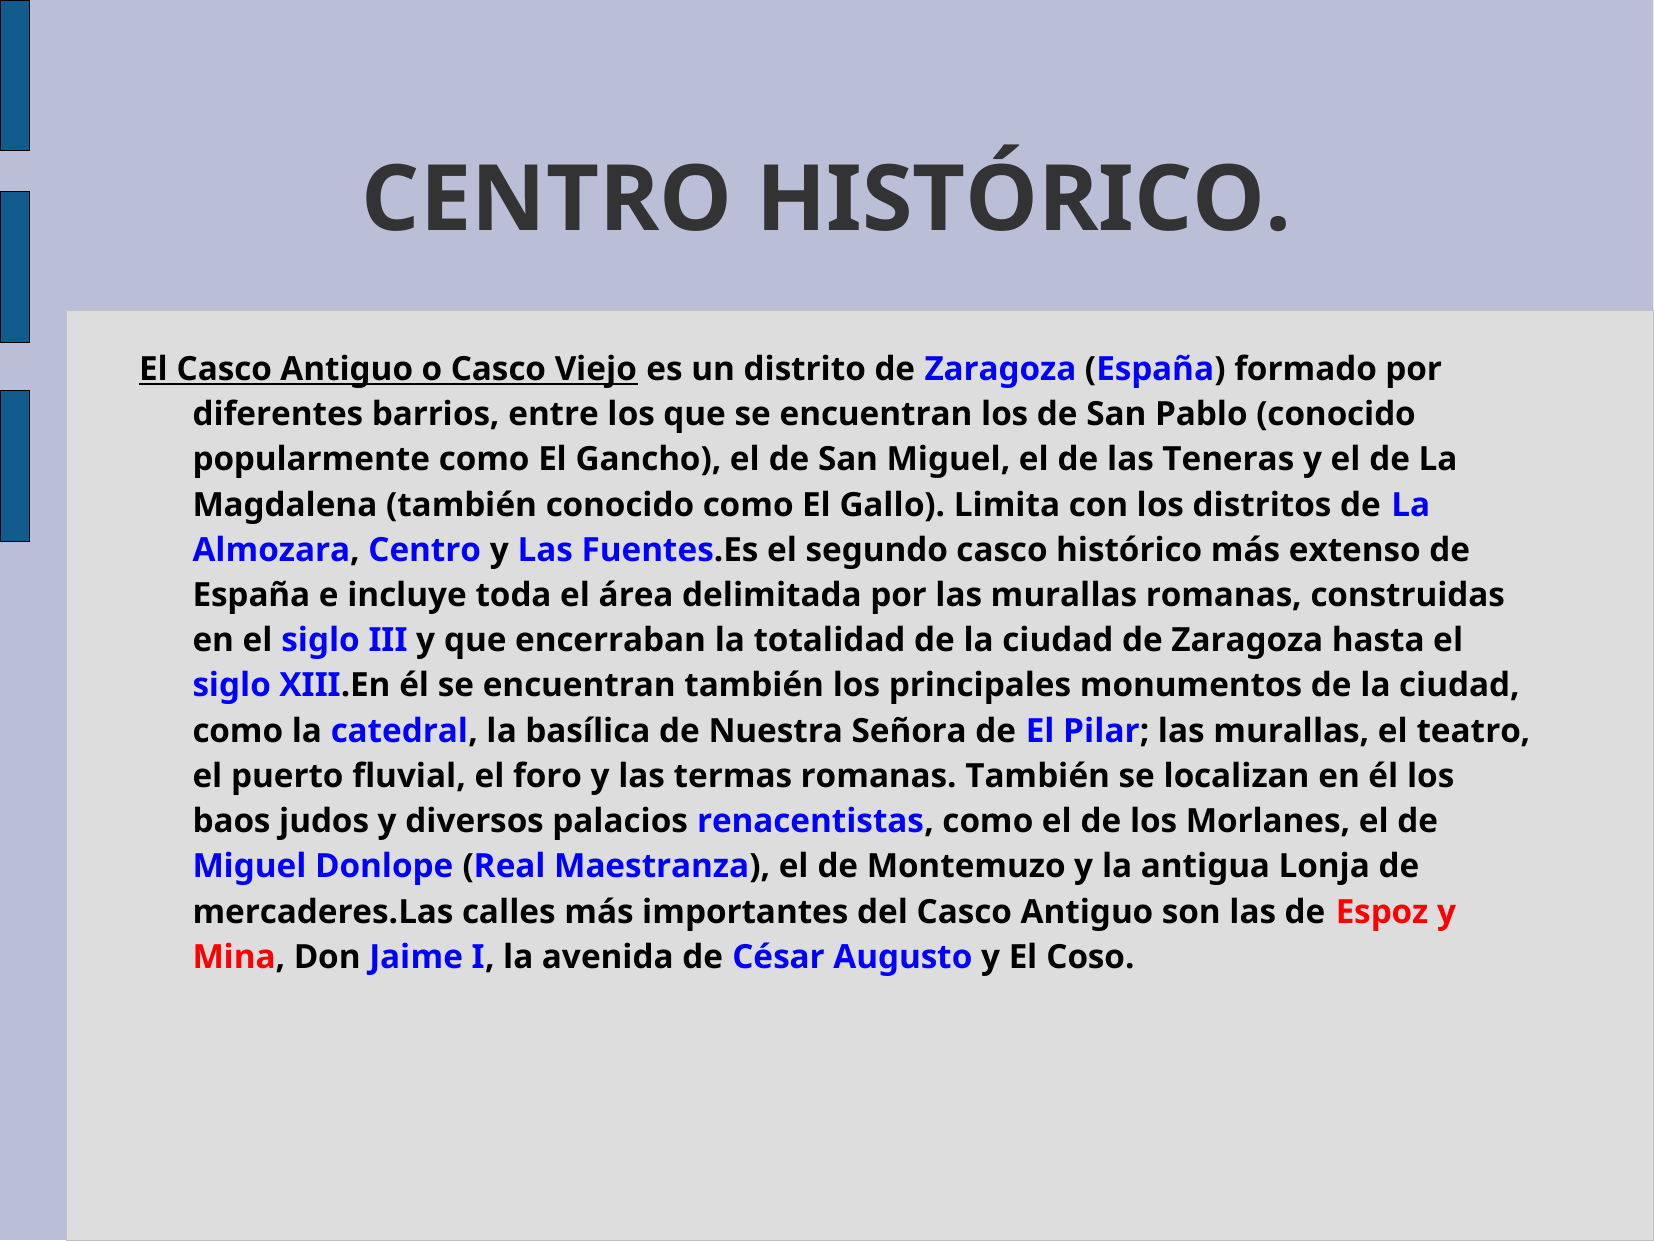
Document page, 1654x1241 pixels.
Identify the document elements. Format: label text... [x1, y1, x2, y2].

list El Casco Antiguo o Casco Viejo es un distrito de Zaragoza (España) formado por diferentes barrios, entre los que se encuentran los de San Pablo (conocido popularmente como El Gancho), el de San Miguel, el de las Teneras y el de La Magdalena (también conocido como El Gallo). Limita con los distritos de La Almozara, Centro y Las Fuentes.Es el segundo casco histórico más extenso de España e incluye toda el área delimitada por las murallas romanas, construidas en el siglo III y que encerraban la totalidad de la ciudad de Zaragoza hasta el siglo XIII.En él se encuentran también los principales monumentos de la ciudad, como la catedral, la basílica de Nuestra Señora de El Pilar; las murallas, el teatro, el puerto fluvial, el foro y las termas romanas. También se localizan en él los baos judos y diversos palacios renacentistas, como el de los Morlanes, el de Miguel Donlope (Real Maestranza), el de Montemuzo y la antigua Lonja de mercaderes.Las calles más importantes del Casco Antiguo son las de Espoz y Mina, Don Jaime I, la avenida de César Augusto y El Coso. [121, 344, 1534, 1127]
title CENTRO HISTÓRICO. [121, 91, 1534, 299]
